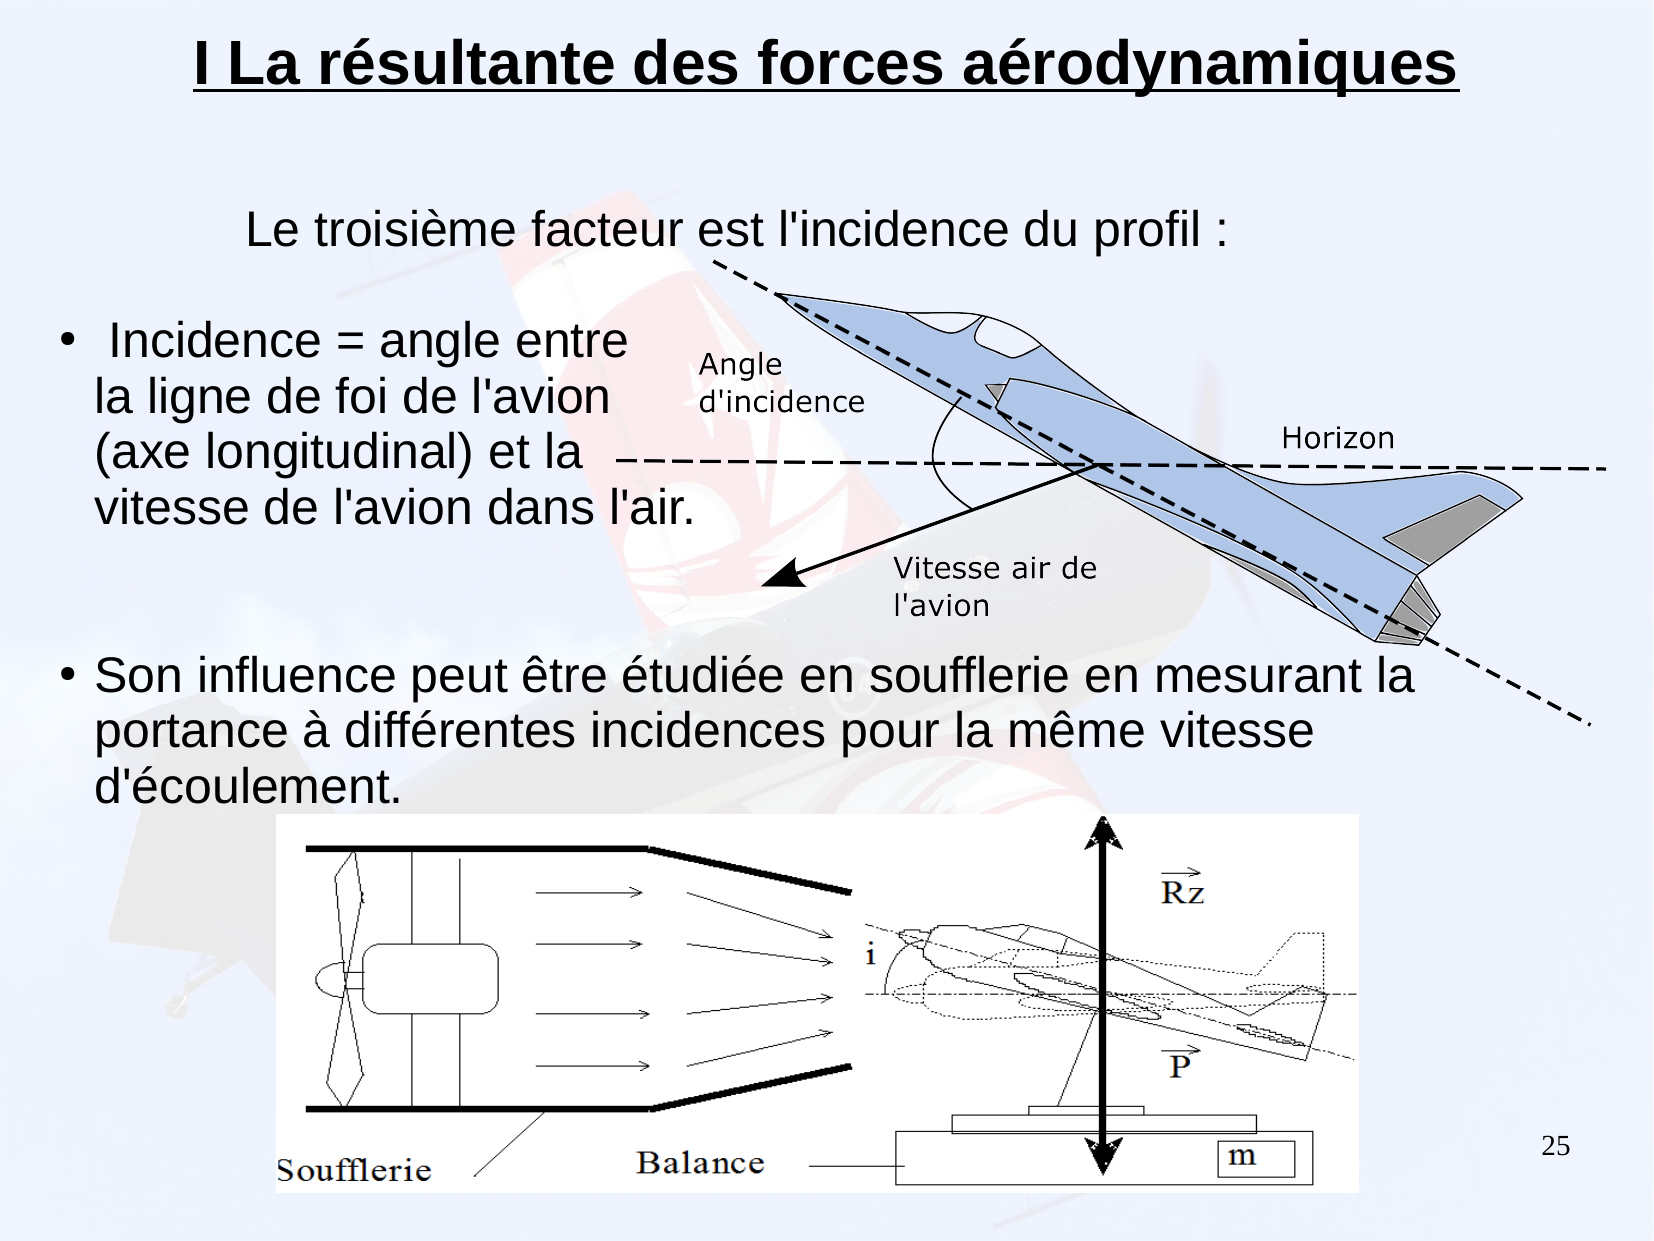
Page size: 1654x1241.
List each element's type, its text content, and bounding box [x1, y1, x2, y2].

title I La résultante des forces aérodynamiques [82, 11, 1571, 115]
subtitle Le troisième facteur est l'incidence du profil : Incidence = angle entre la ligne de foi de l'avion (axe longitudinal) et la vitesse de l'avion dans l'air. Son influence peut être étudiée en soufflerie en mesurant la portance à différentes incidences pour la même vitesse d'écoulement. [59, 200, 1548, 926]
picture [0, 0, 1654, 1241]
